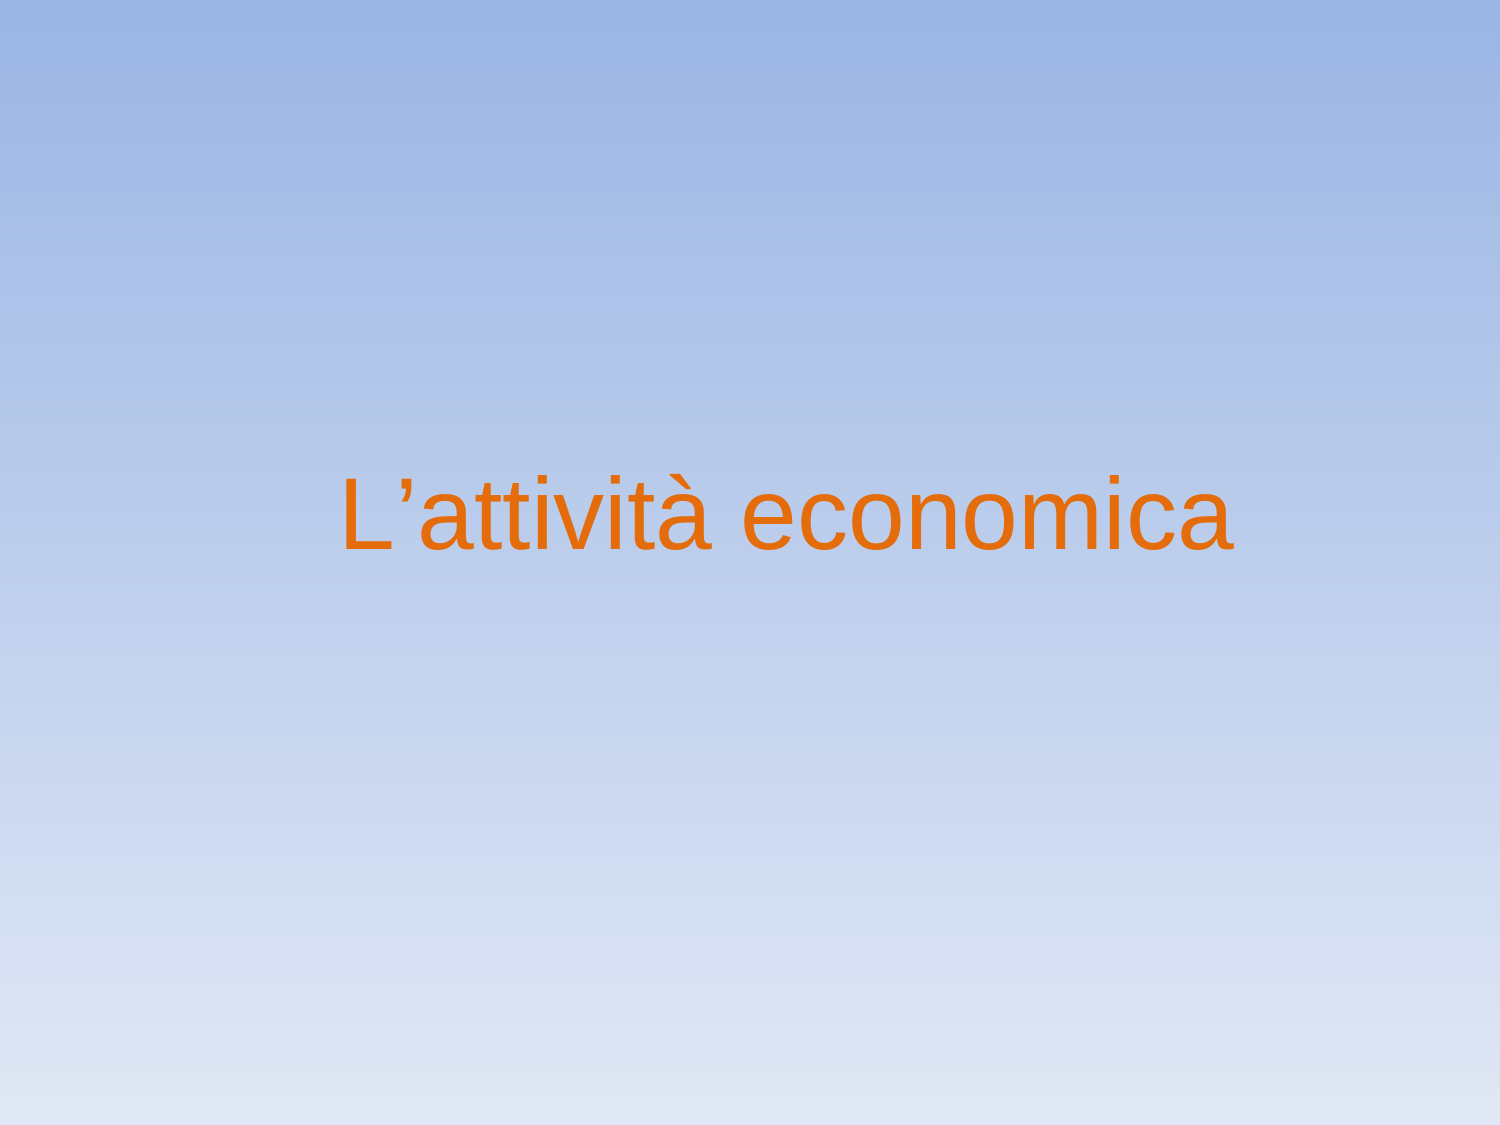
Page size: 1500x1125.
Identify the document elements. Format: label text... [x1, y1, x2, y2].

text_box L’attività economica [73, 304, 1500, 714]
